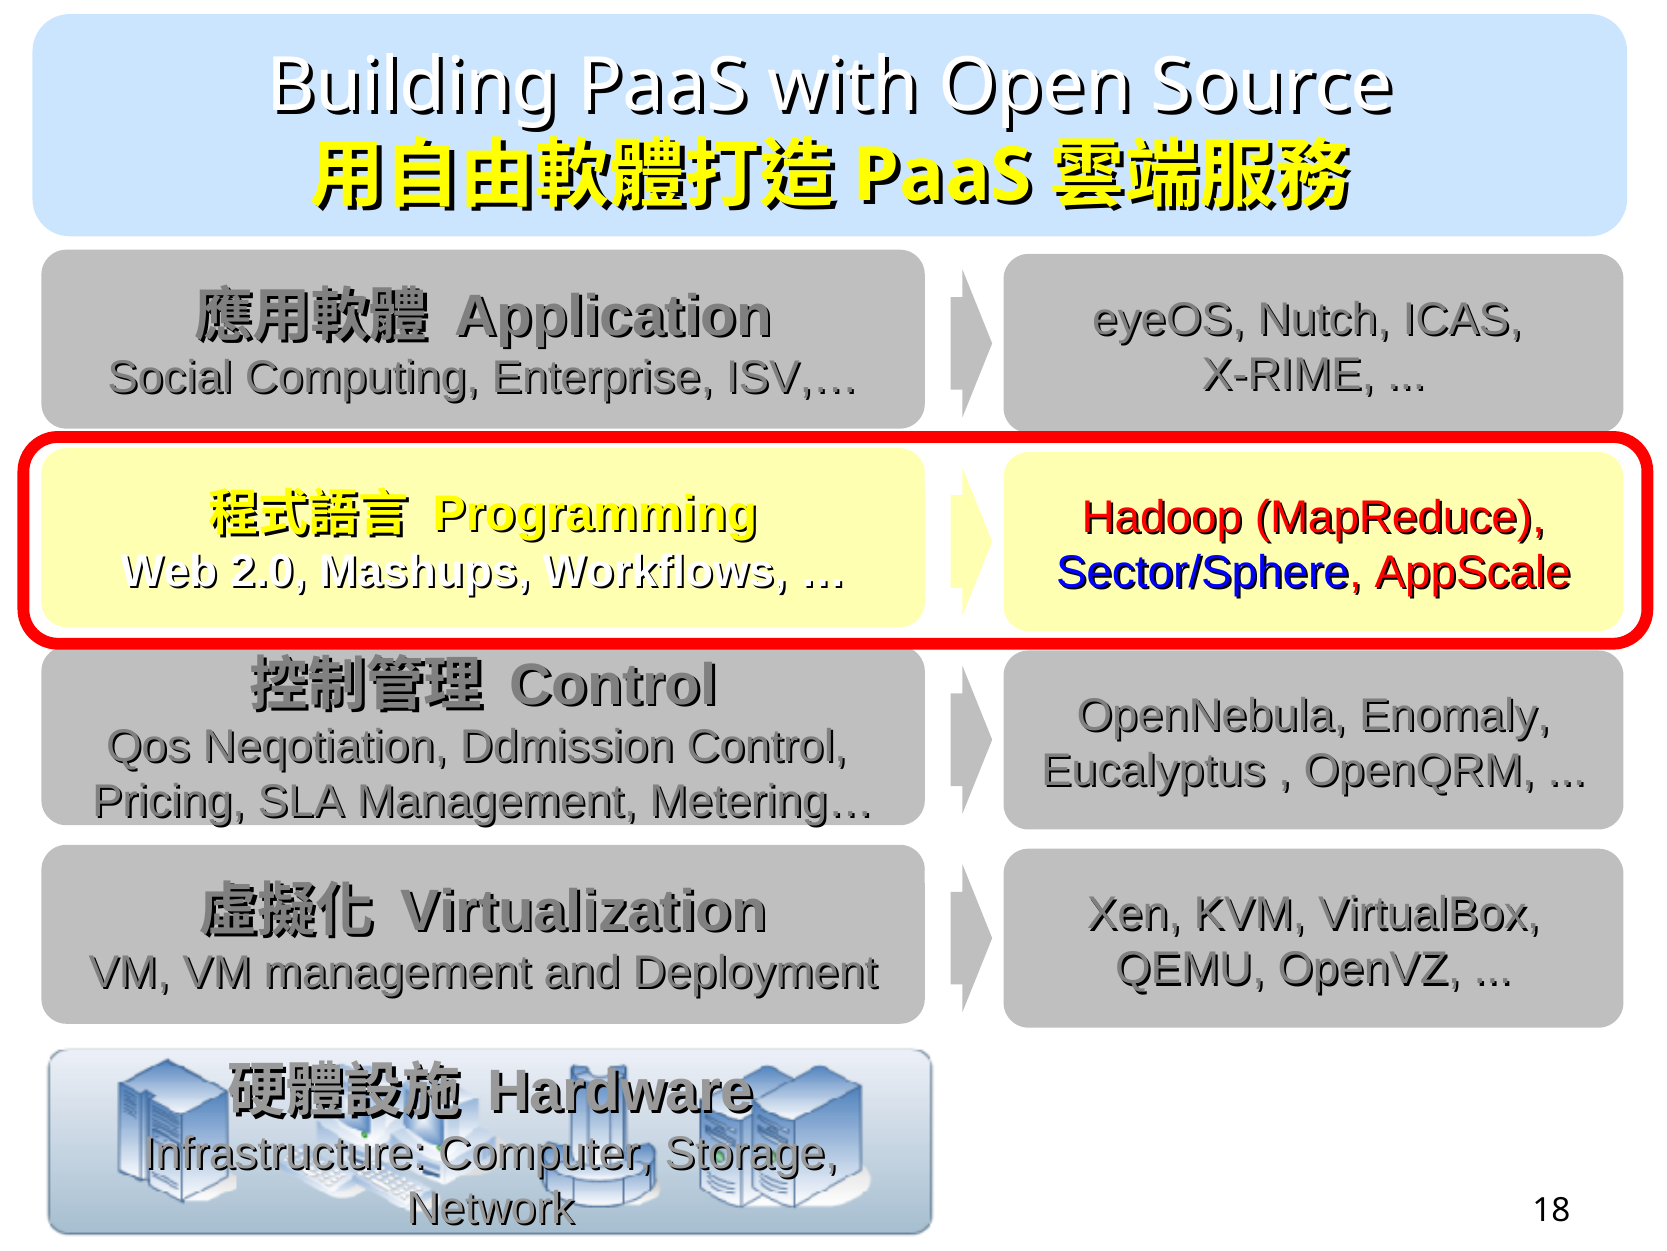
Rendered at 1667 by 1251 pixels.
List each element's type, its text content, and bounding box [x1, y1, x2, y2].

text_box 硬體設施 Hardware Infrastructure: Computer, Storage, Network [41, 1043, 940, 1242]
text_box [950, 665, 993, 814]
text_box [950, 467, 993, 616]
text_box [950, 269, 993, 418]
text_box 程式語言 Programming Web 2.0, Mashups, Workflows, … [41, 448, 925, 628]
text_box Hadoop (MapReduce), Sector/Sphere, AppScale [1003, 452, 1624, 632]
text_box OpenNebula, Enomaly, Eucalyptus , OpenQRM, ... [1003, 650, 1624, 830]
text_box Xen, KVM, VirtualBox, QEMU, OpenVZ, ... [1003, 848, 1624, 1028]
text_box 控制管理 Control Qos Neqotiation, Ddmission Control, Pricing, SLA Management, Metering… [41, 650, 925, 826]
text_box 虛擬化 Virtualization VM, VM management and Deployment [41, 844, 925, 1024]
text_box Building PaaS with Open Source 用自由軟體打造PaaS雲端服務 [32, 14, 1628, 237]
text_box [950, 864, 993, 1013]
text_box 應用軟體 Application Social Computing, Enterprise, ISV,… [41, 249, 925, 429]
text_box eyeOS, Nutch, ICAS, X-RIME, ... [1003, 253, 1624, 431]
